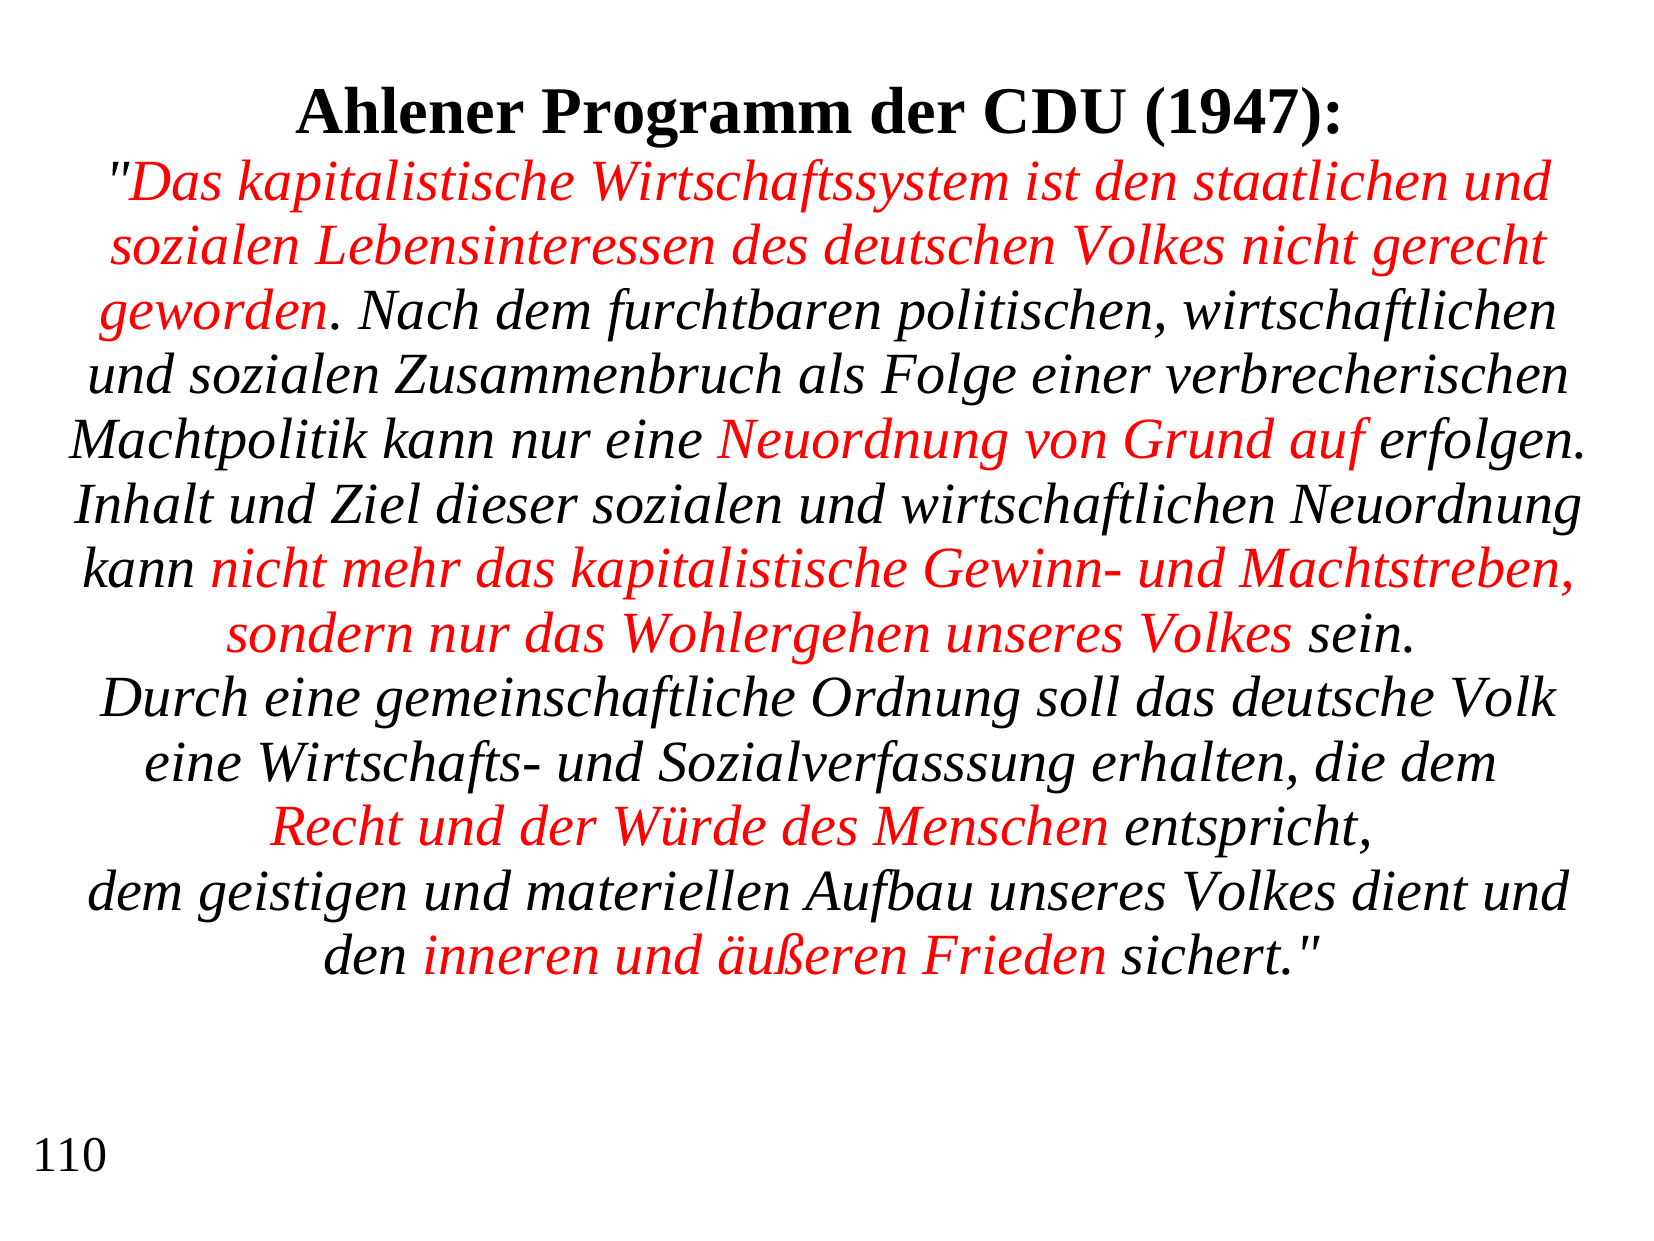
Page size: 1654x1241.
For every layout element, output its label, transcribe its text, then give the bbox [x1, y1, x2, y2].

text_box Ahlener Programm der CDU (1947): "Das kapitalistische Wirtschaftssystem ist den staatlichen und sozialen Lebensinteressen des deutschen Volkes nicht gerecht geworden. Nach dem furchtbaren politischen, wirtschaftlichen und sozialen Zusammenbruch als Folge einer verbrecherischen Machtpolitik kann nur eine Neuordnung von Grund auf erfolgen. Inhalt und Ziel dieser sozialen und wirtschaftlichen Neuordnung kann nicht mehr das kapitalistische Gewinn- und Machtstreben, sondern nur das Wohlergehen unseres Volkes sein. Durch eine gemeinschaftliche Ordnung soll das deutsche Volk eine Wirtschafts- und Sozialverfasssung erhalten, die dem Recht und der Würde des Menschen entspricht, dem geistigen und materiellen Aufbau unseres Volkes dient und den inneren und äußeren Frieden sichert." [50, 74, 1608, 1105]
text_box <Nummer> [32, 1126, 267, 1188]
